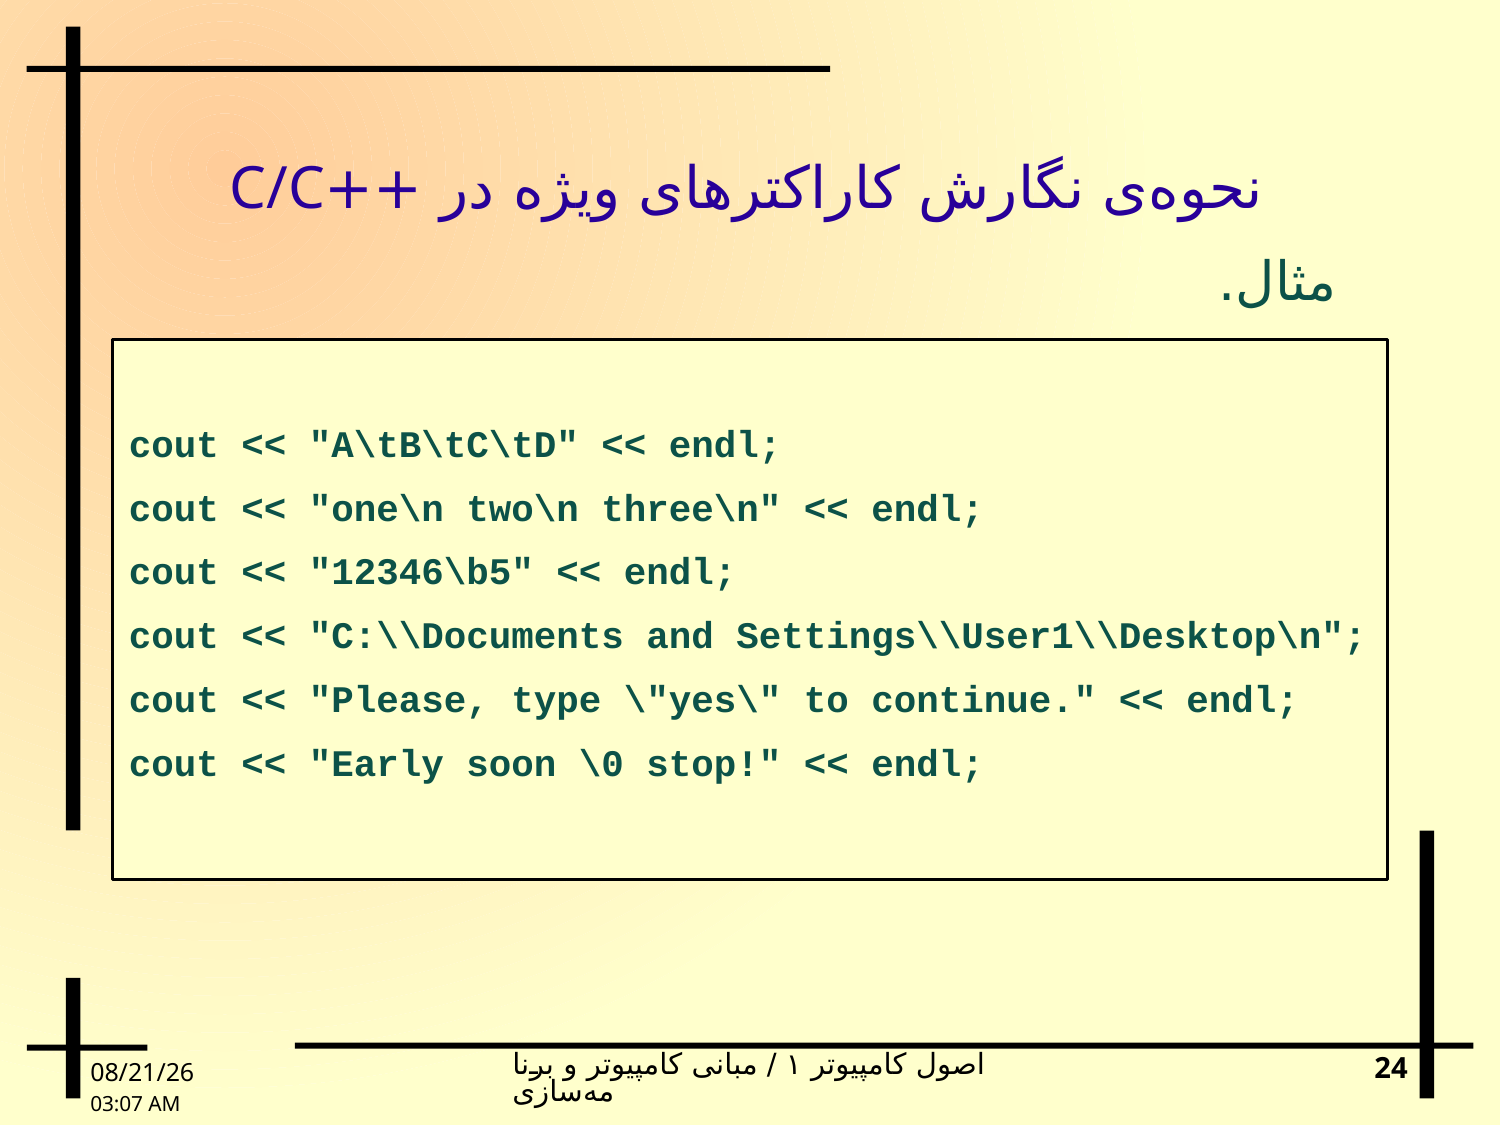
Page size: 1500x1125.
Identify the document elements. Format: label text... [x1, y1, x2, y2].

title نحوه‌ی نگارش کاراکترهای ویژه در ++C/C [131, 126, 1361, 246]
list cout << "A\tB\tC\tD" << endl; cout << "one\n two\n three\n" << endl; cout << "12346\b5" << endl; cout << "C:\\Documents and Settings\\User1\\Desktop\n"; cout << "Please, type \"yes\" to continue." << endl; cout << "Early soon \0 stop!" << endl; [112, 339, 1388, 880]
list مثال. [1000, 250, 1390, 336]
